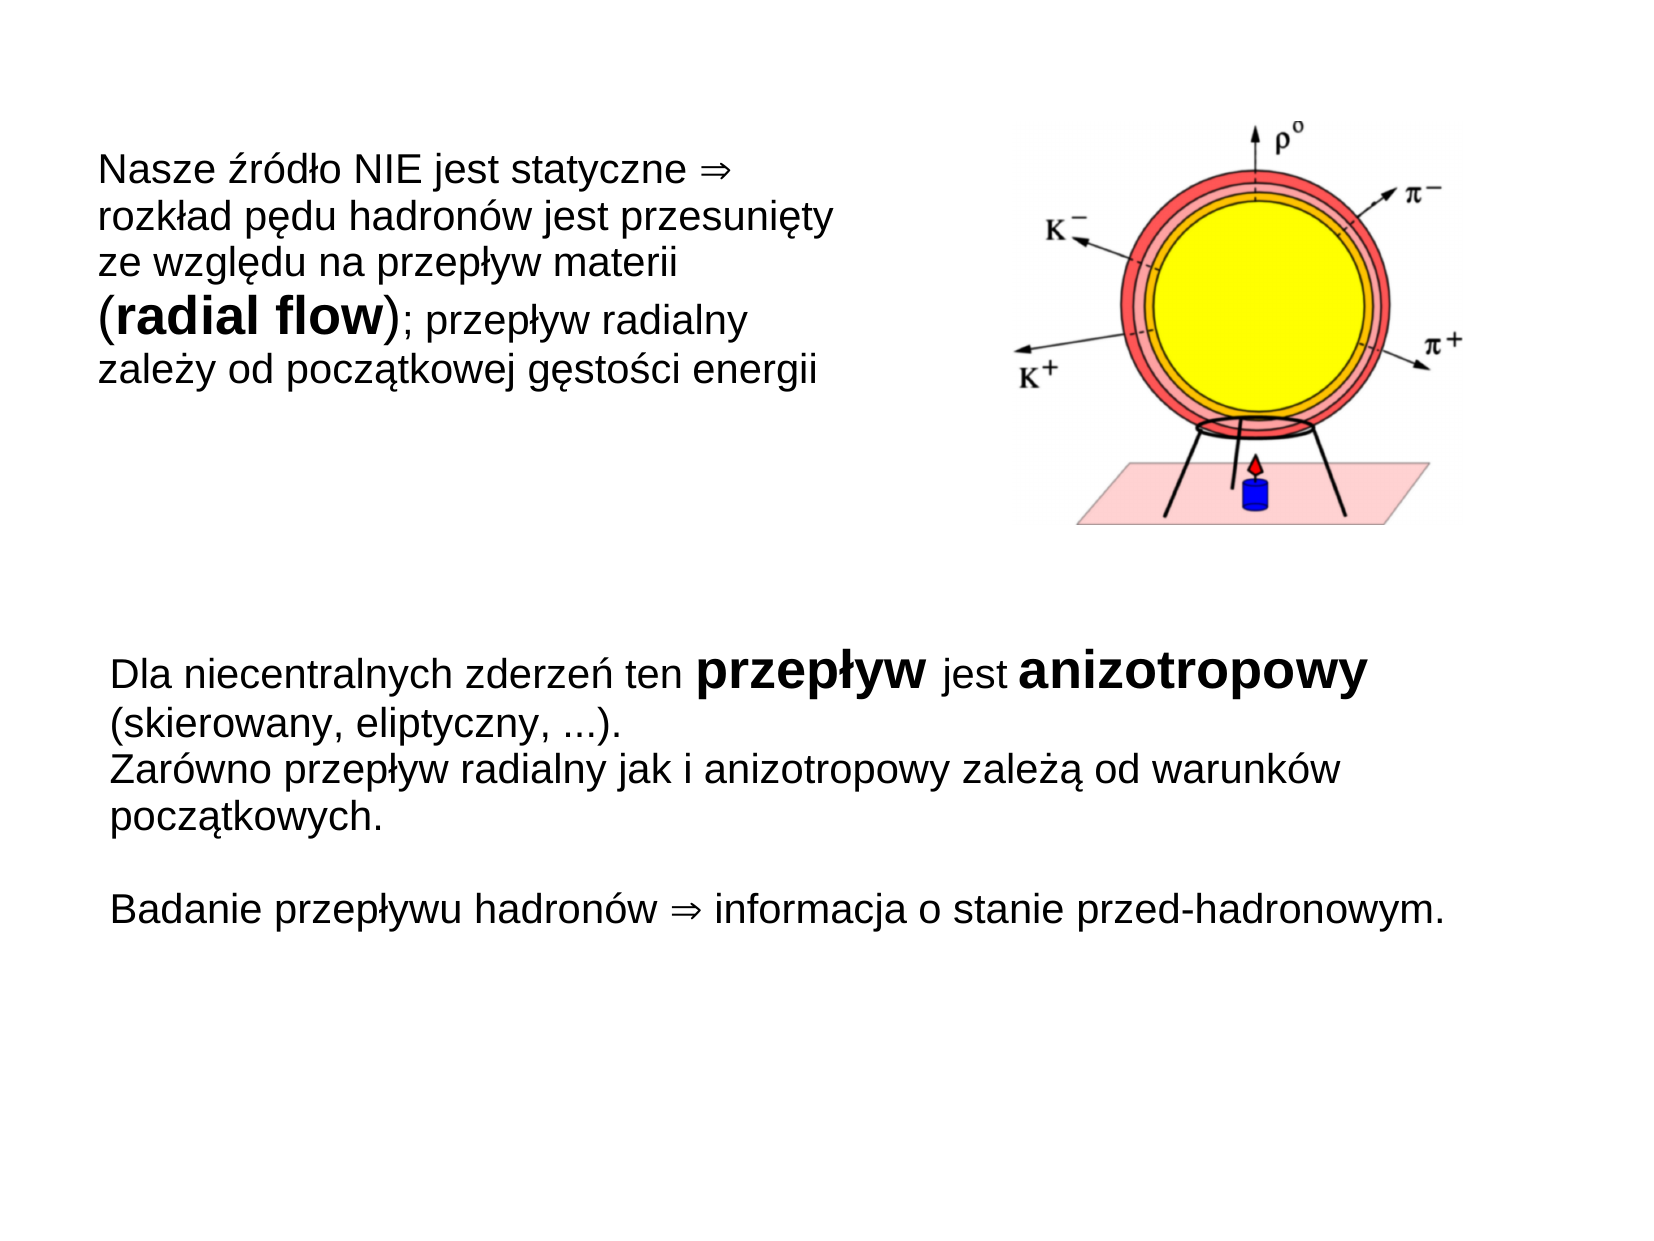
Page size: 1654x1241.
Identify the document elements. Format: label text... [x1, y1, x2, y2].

text_box Nasze źródło NIE jest statyczne  rozkład pędu hadronów jest przesunięty ze względu na przepływ materii (radial flow); przepływ radialny zależy od początkowej gęstości energii [82, 138, 863, 410]
text_box Dla niecentralnych zderzeń ten przepływ jest anizotropowy (skierowany, eliptyczny, ...). Zarówno przepływ radialny jak i anizotropowy zależą od warunków początkowych. Badanie przepływu hadronów  informacja o stanie przed-hadronowym. [94, 631, 1501, 950]
picture [1012, 121, 1463, 526]
